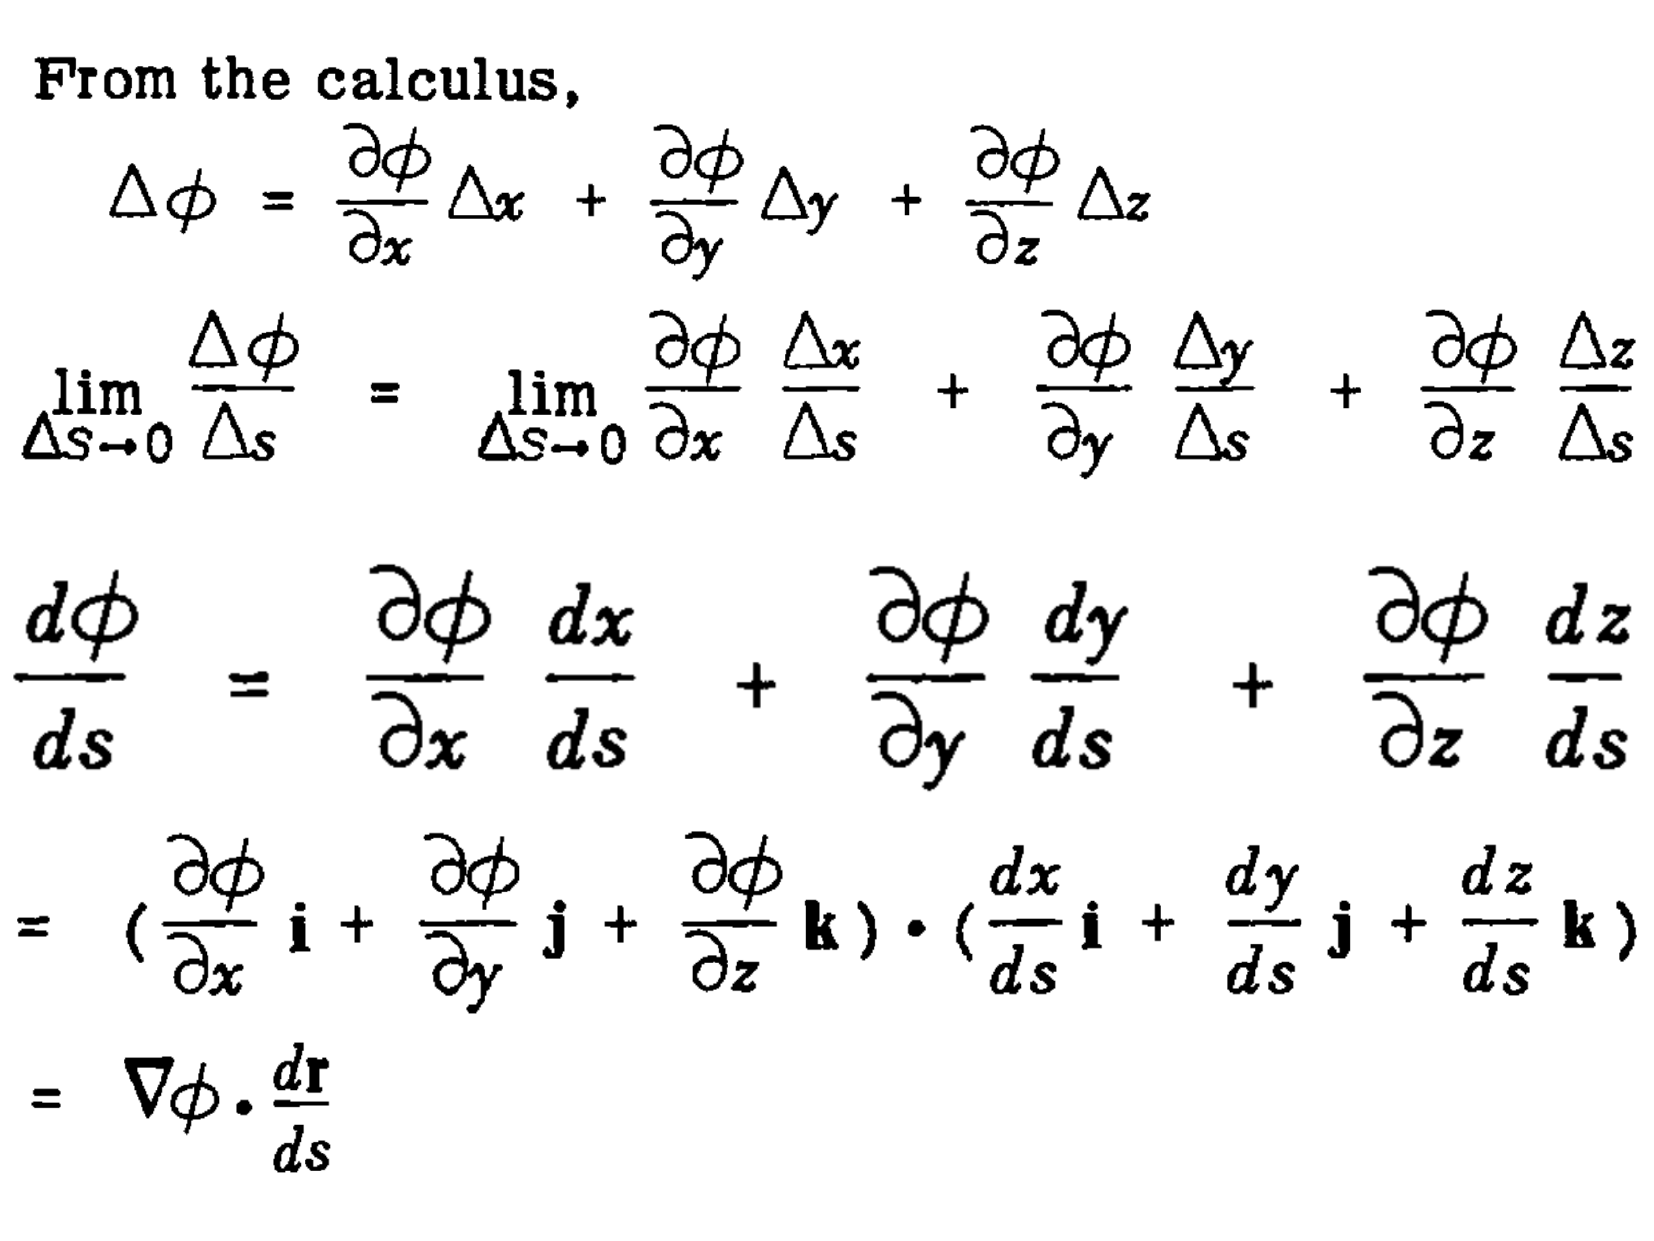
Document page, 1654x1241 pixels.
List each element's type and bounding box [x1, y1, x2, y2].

picture [18, 1028, 343, 1182]
picture [0, 543, 1654, 1016]
picture [0, 40, 1654, 485]
